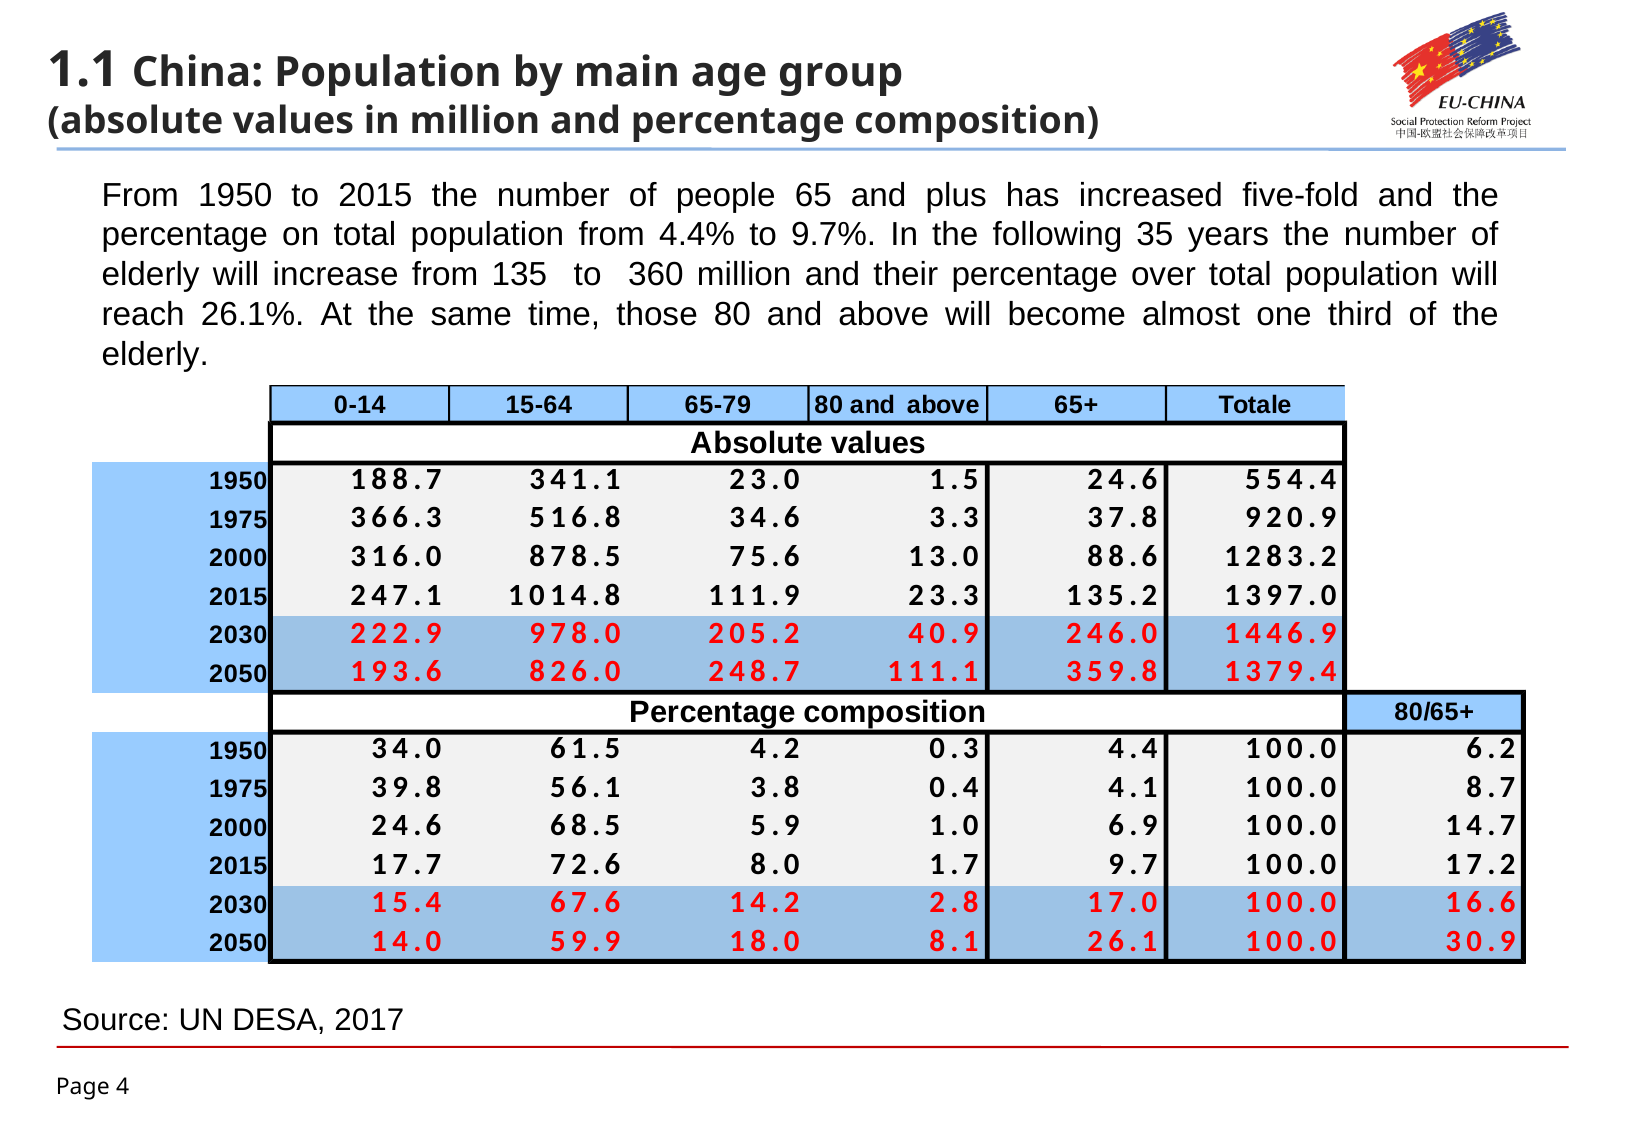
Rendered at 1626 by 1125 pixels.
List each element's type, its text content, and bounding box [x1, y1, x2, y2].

text_box From 1950 to 2015 the number of people 65 and plus has increased five-fold and the percentage on total population from 4.4% to 9.7%. In the following 35 years the number of elderly will increase from 135 to 360 million and their percentage over total population will reach 26.1%. At the same time, those 80 and above will become almost one third of the elderly. [86, 165, 1516, 333]
text_box 1.1 China: Population by main age group (absolute values in million and percentage composition) [32, 28, 1406, 135]
picture [91, 385, 1527, 966]
text_box Source: UN DESA, 2017 [47, 992, 496, 1045]
picture [1386, 0, 1536, 147]
